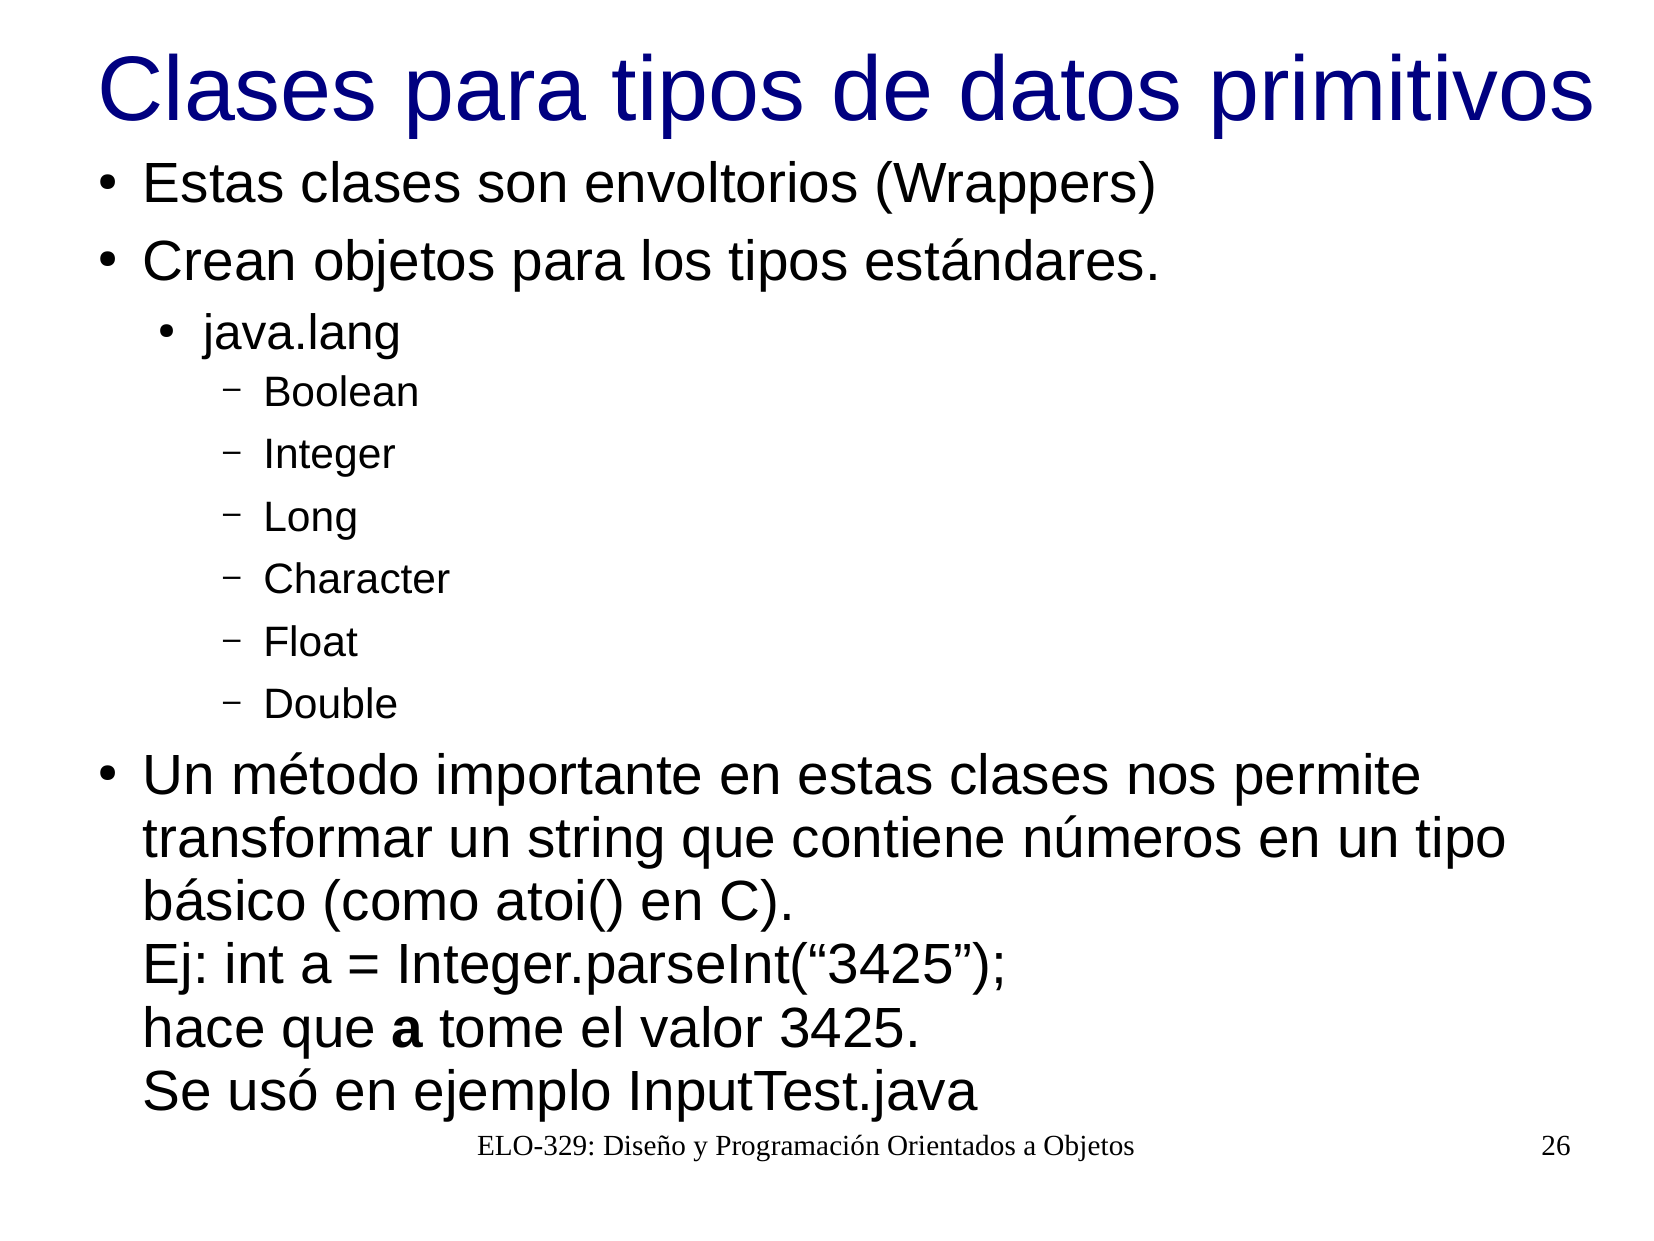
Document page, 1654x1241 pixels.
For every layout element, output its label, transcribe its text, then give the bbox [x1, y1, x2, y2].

title Clases para tipos de datos primitivos [82, 26, 1613, 151]
list Estas clases son envoltorios (Wrappers)‏ Crean objetos para los tipos estándares. java.lang Boolean Integer Long Character Float Double Un método importante en estas clases nos permite transformar un string que contiene números en un tipo básico (como atoi() en C). Ej: int a = Integer.parseInt(“3425”); hace que a tome el valor 3425. Se usó en ejemplo InputTest.java [82, 150, 1571, 1126]
